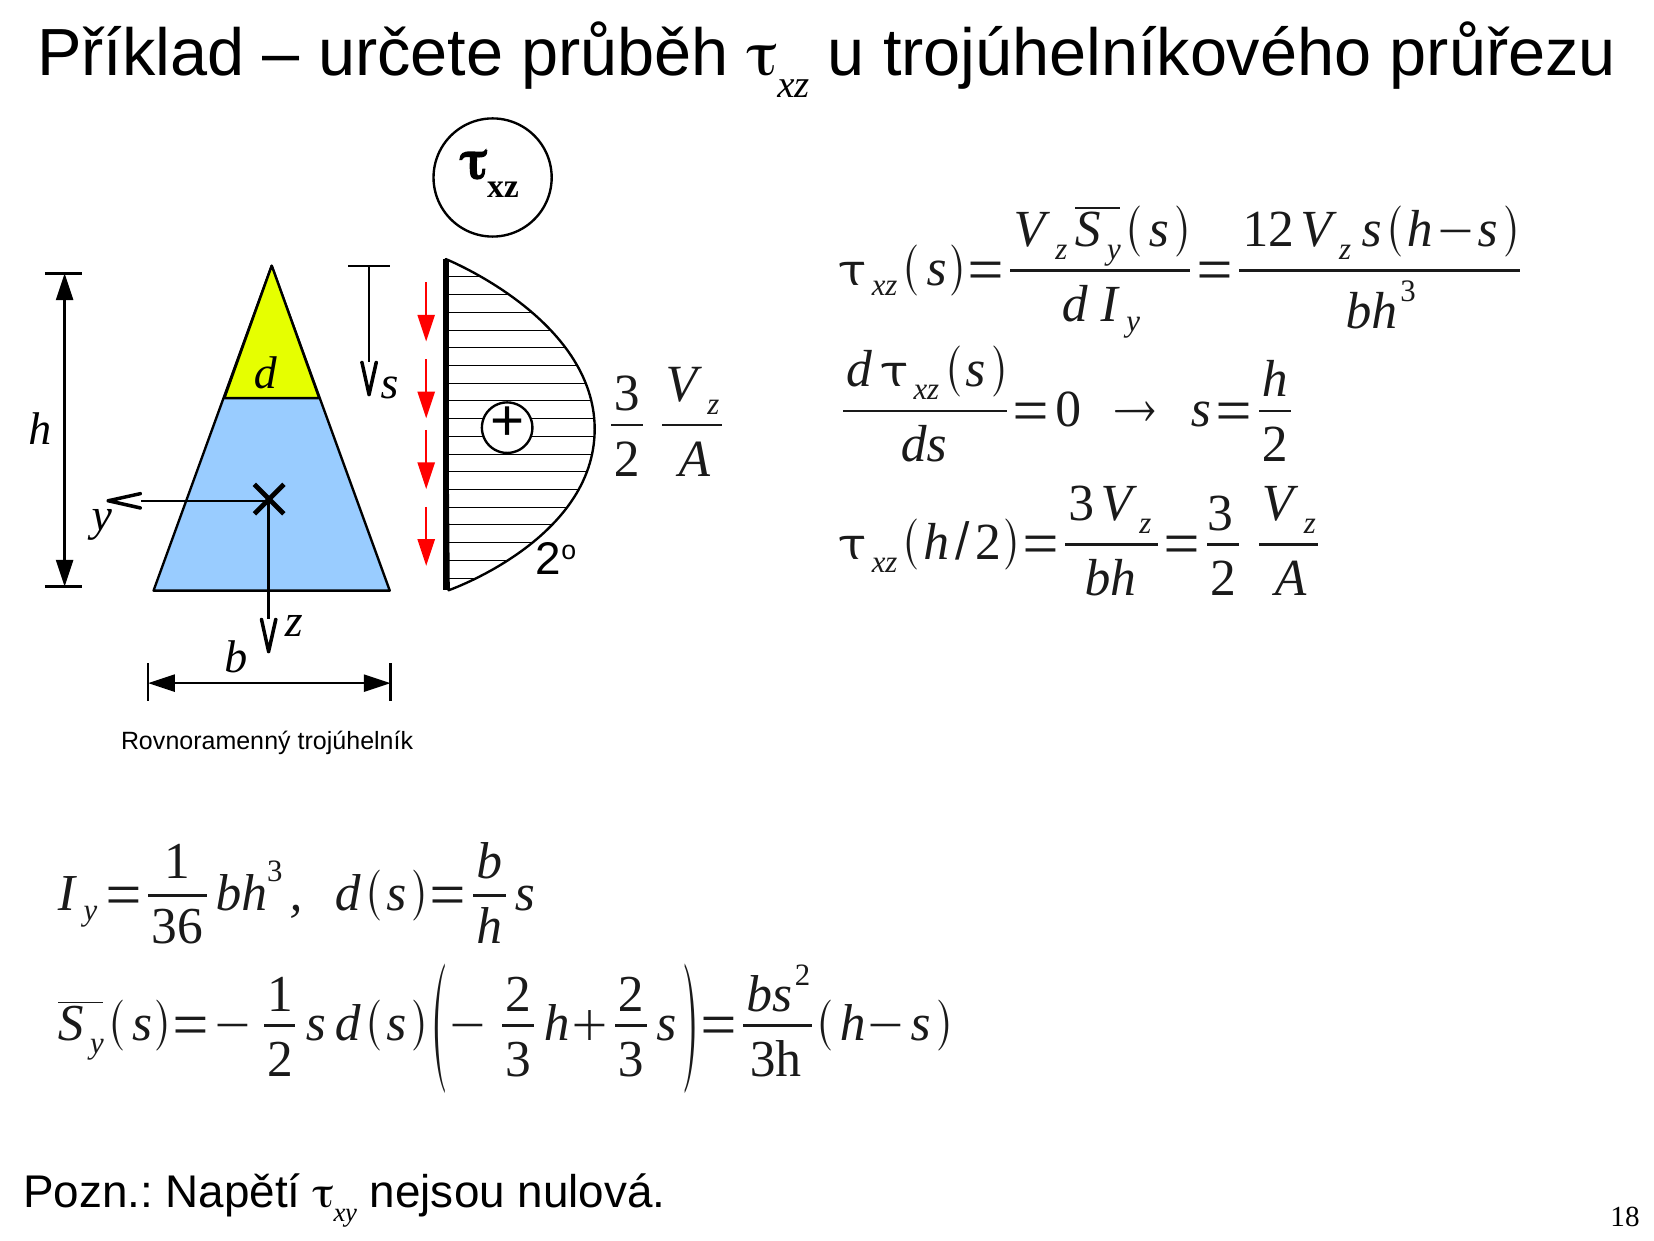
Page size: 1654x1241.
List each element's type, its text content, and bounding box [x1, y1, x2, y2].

text_box z [270, 588, 326, 673]
chart [35, 832, 964, 1095]
text_box d [239, 340, 292, 411]
text_box [456, 224, 530, 237]
text_box [539, 140, 552, 215]
text_box s [365, 350, 422, 436]
chart [594, 355, 738, 487]
text_box 2o [520, 525, 610, 598]
text_box txz [446, 118, 539, 224]
text_box [186, 265, 390, 591]
chart [820, 200, 1536, 607]
title Příklad – určete průběh txz u trojúhelníkového průřezu [0, 8, 1654, 113]
text_box Rovnoramenný trojúhelník [106, 719, 461, 766]
text_box [153, 502, 267, 591]
text_box b [209, 623, 263, 694]
text_box + [475, 380, 540, 468]
text_box [445, 259, 594, 591]
text_box h [13, 396, 67, 473]
text_box y [76, 482, 133, 567]
text_box [433, 141, 446, 214]
text_box Pozn.: Napětí txy nejsou nulová. [8, 1158, 924, 1241]
